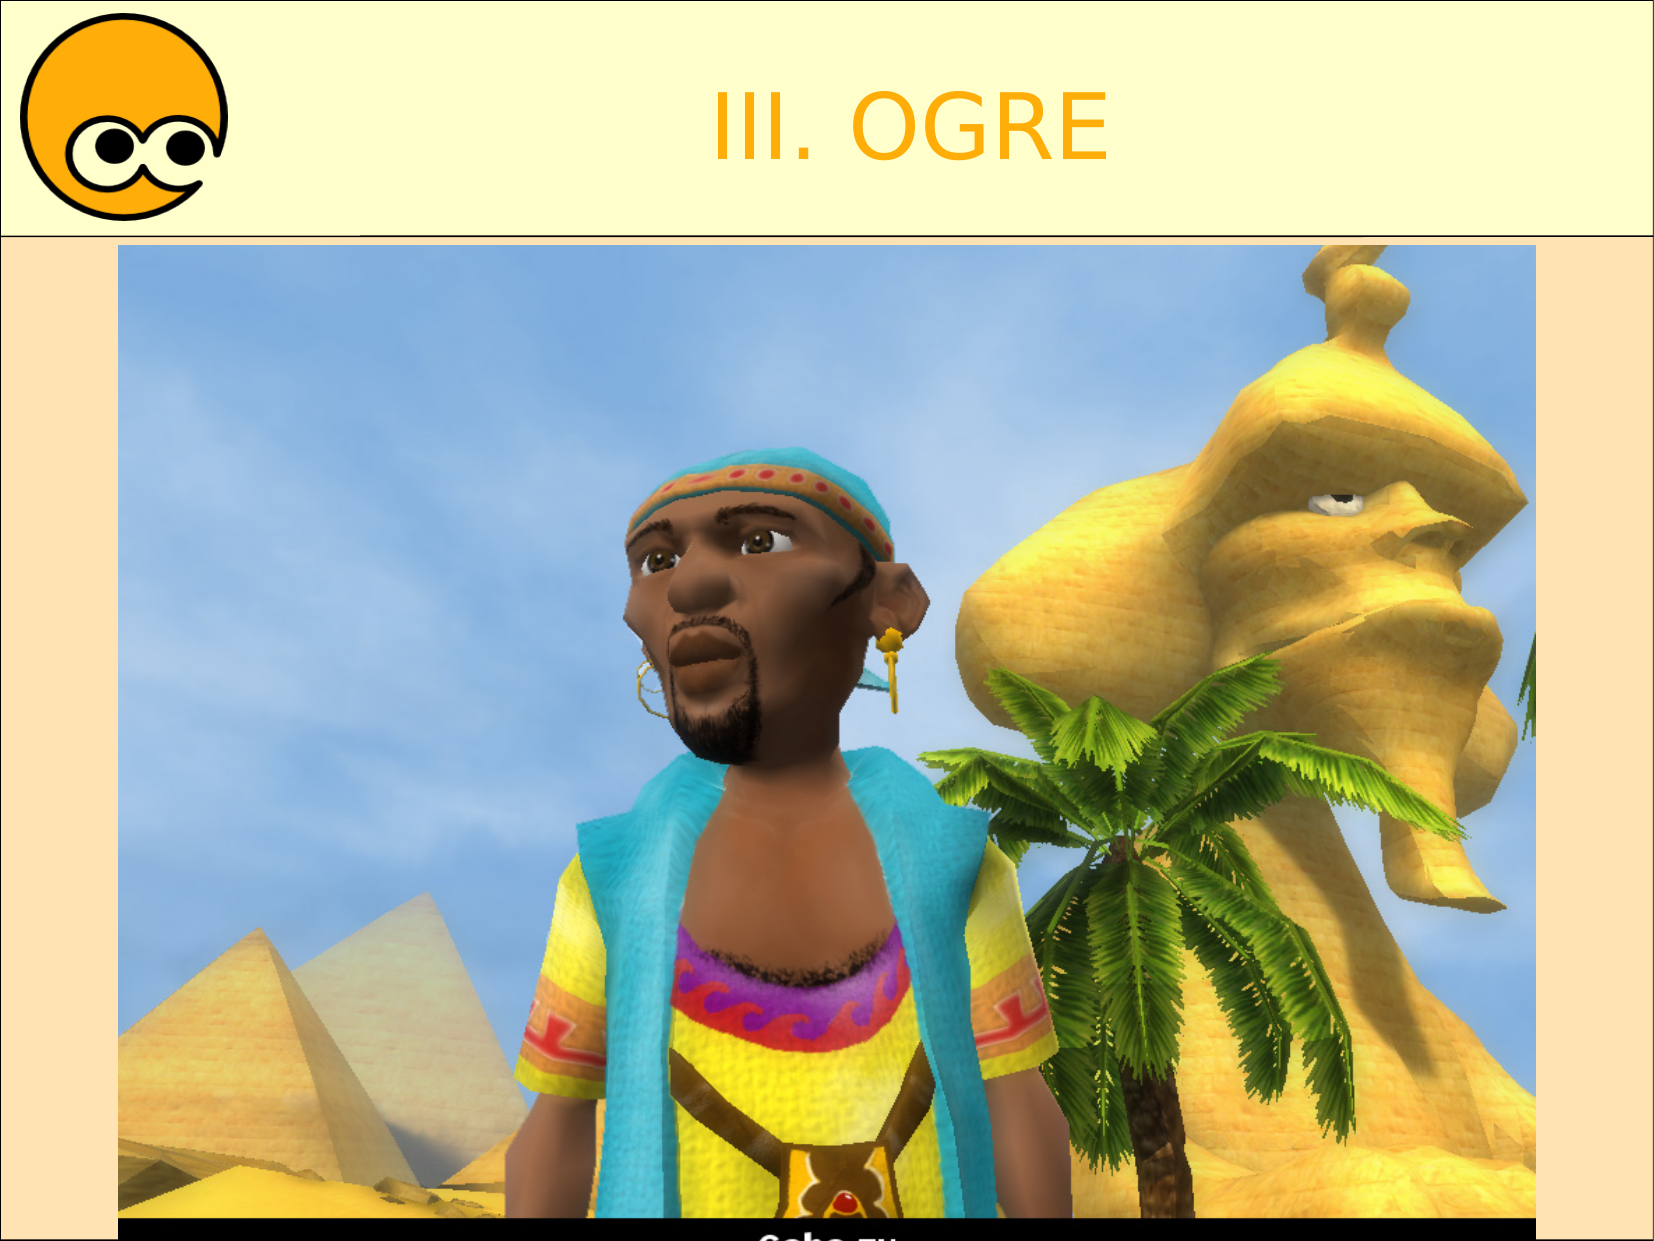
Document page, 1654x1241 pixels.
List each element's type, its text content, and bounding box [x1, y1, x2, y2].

title III. OGRE [252, 28, 1571, 228]
picture [20, 13, 228, 221]
picture [118, 245, 1536, 1241]
